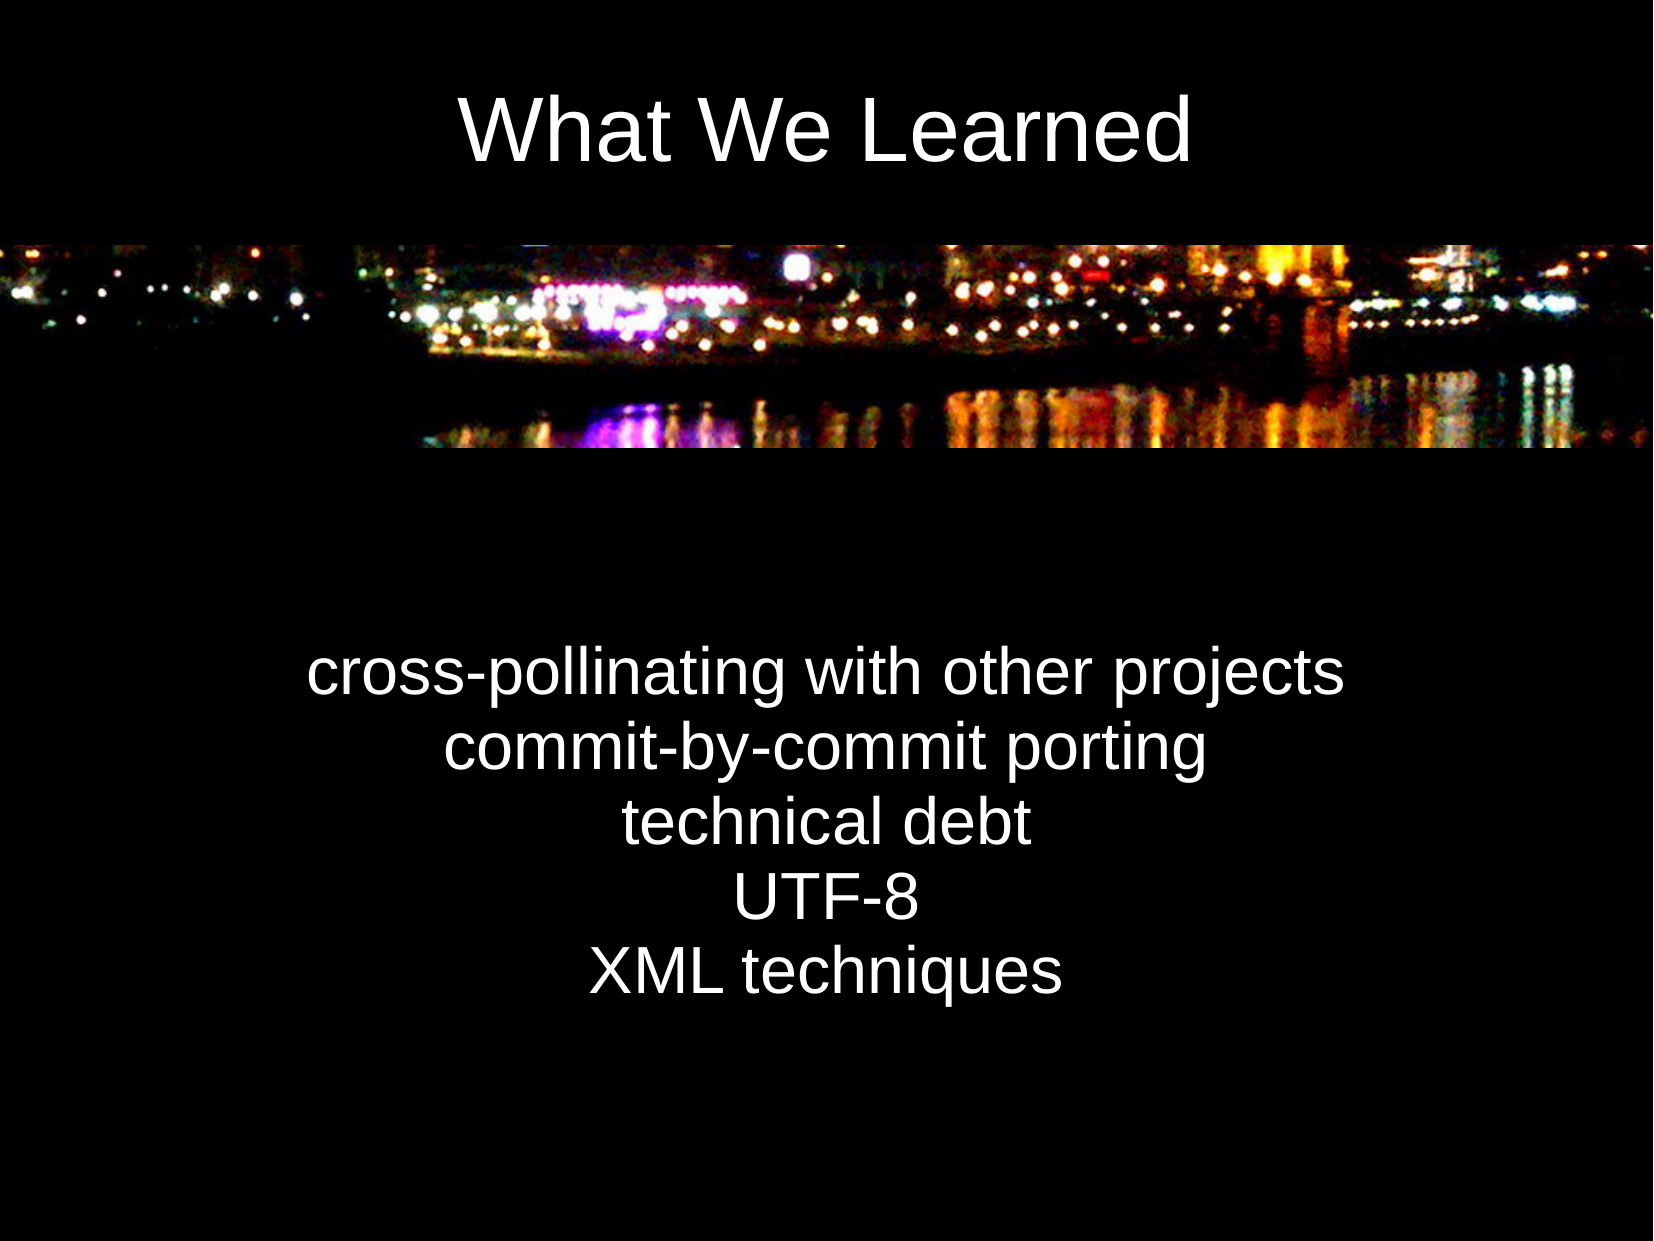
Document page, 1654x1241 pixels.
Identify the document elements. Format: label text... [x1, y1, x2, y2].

subtitle cross-pollinating with other projects commit-by-commit porting technical debt UTF-8 XML techniques [82, 510, 1571, 1133]
picture [0, 245, 1653, 448]
title What We Learned [82, 49, 1571, 211]
